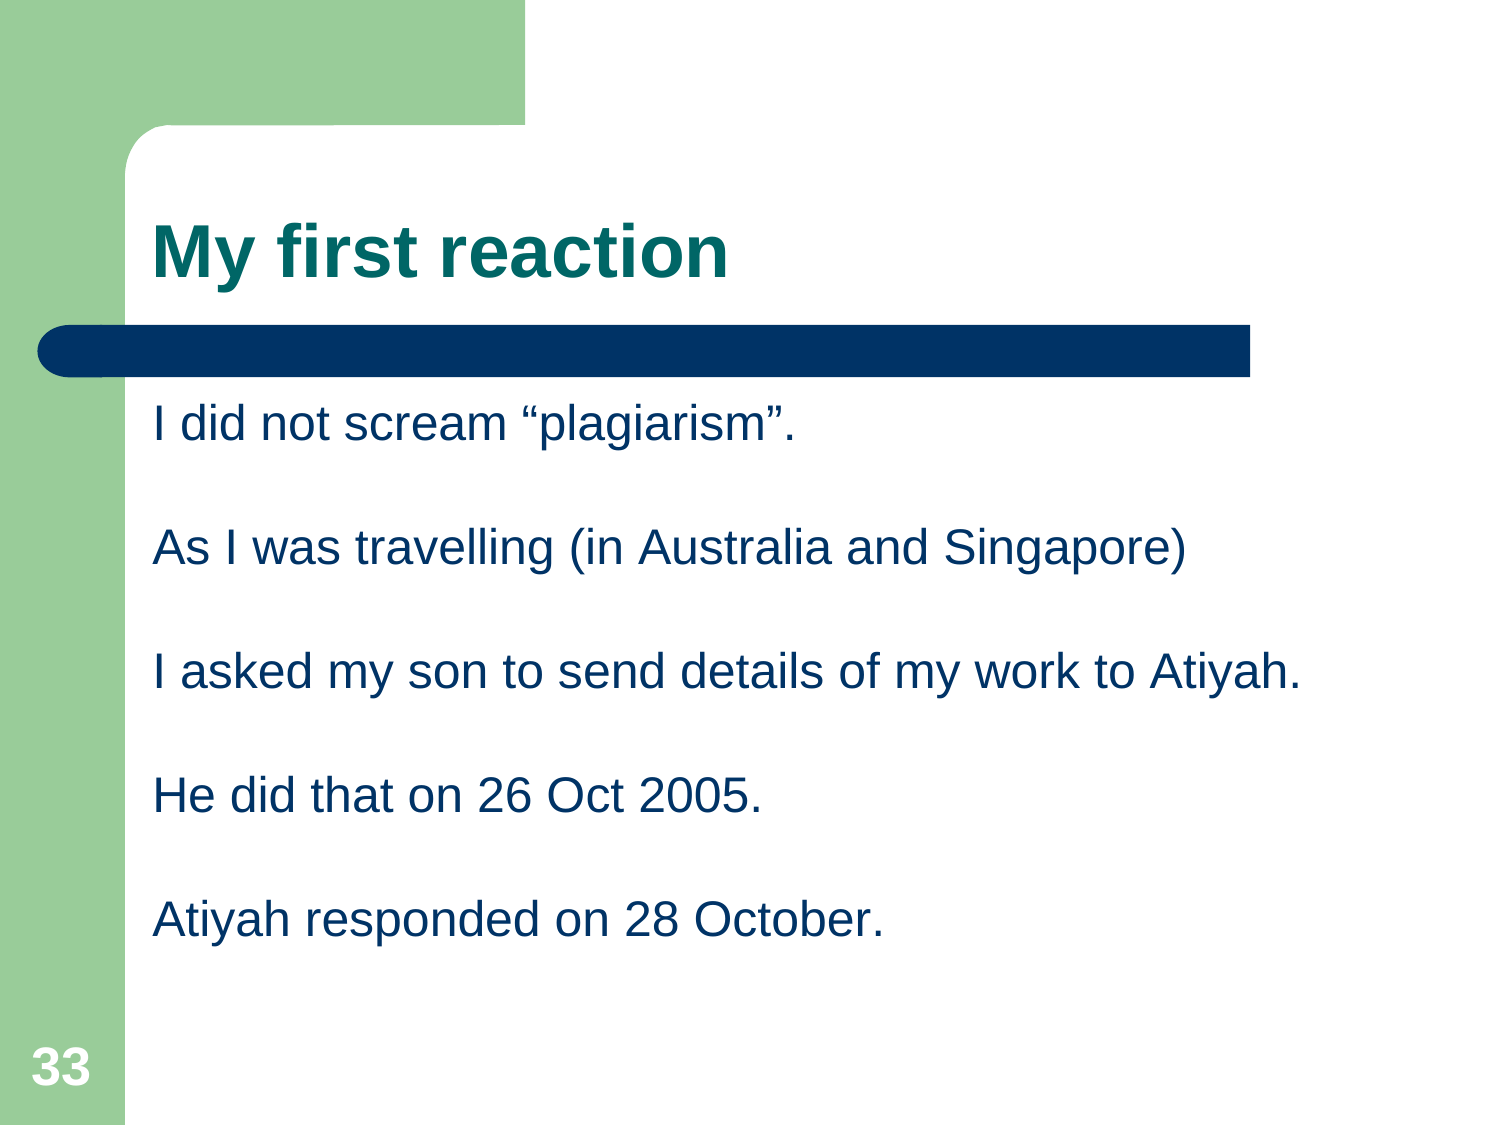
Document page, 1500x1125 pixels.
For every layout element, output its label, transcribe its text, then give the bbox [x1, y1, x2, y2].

title My first reaction [136, 136, 1414, 301]
list I did not scream “plagiarism”. As I was travelling (in Australia and Singapore) I asked my son to send details of my work to Atiyah. He did that on 26 Oct 2005. Atiyah responded on 28 October. [137, 387, 1400, 999]
